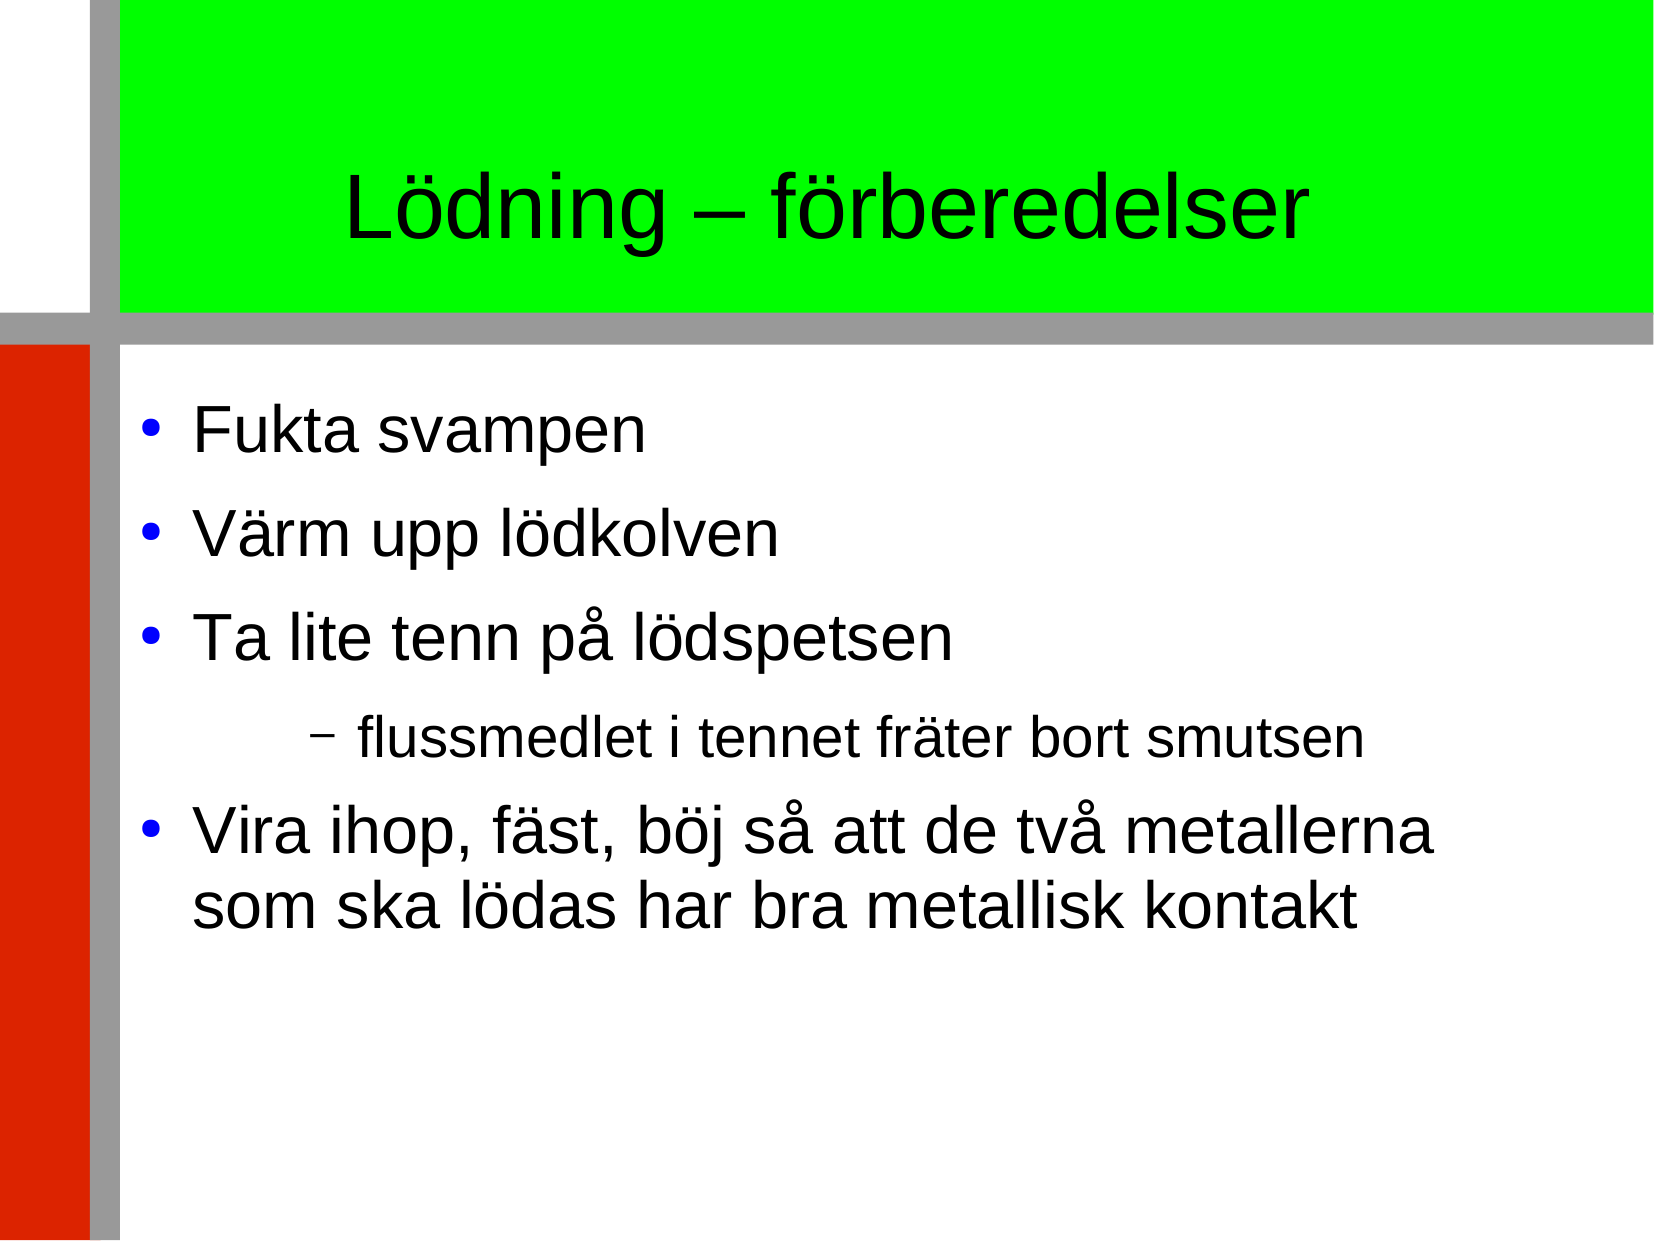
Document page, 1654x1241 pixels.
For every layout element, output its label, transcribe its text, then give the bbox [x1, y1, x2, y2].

title Lödning – förberedelser [121, 102, 1534, 311]
list Fukta svampen Värm upp lödkolven Ta lite tenn på lödspetsen flussmedlet i tennet fräter bort smutsen Vira ihop, fäst, böj så att de två metallerna som ska lödas har bra metallisk kontakt [121, 391, 1534, 1127]
